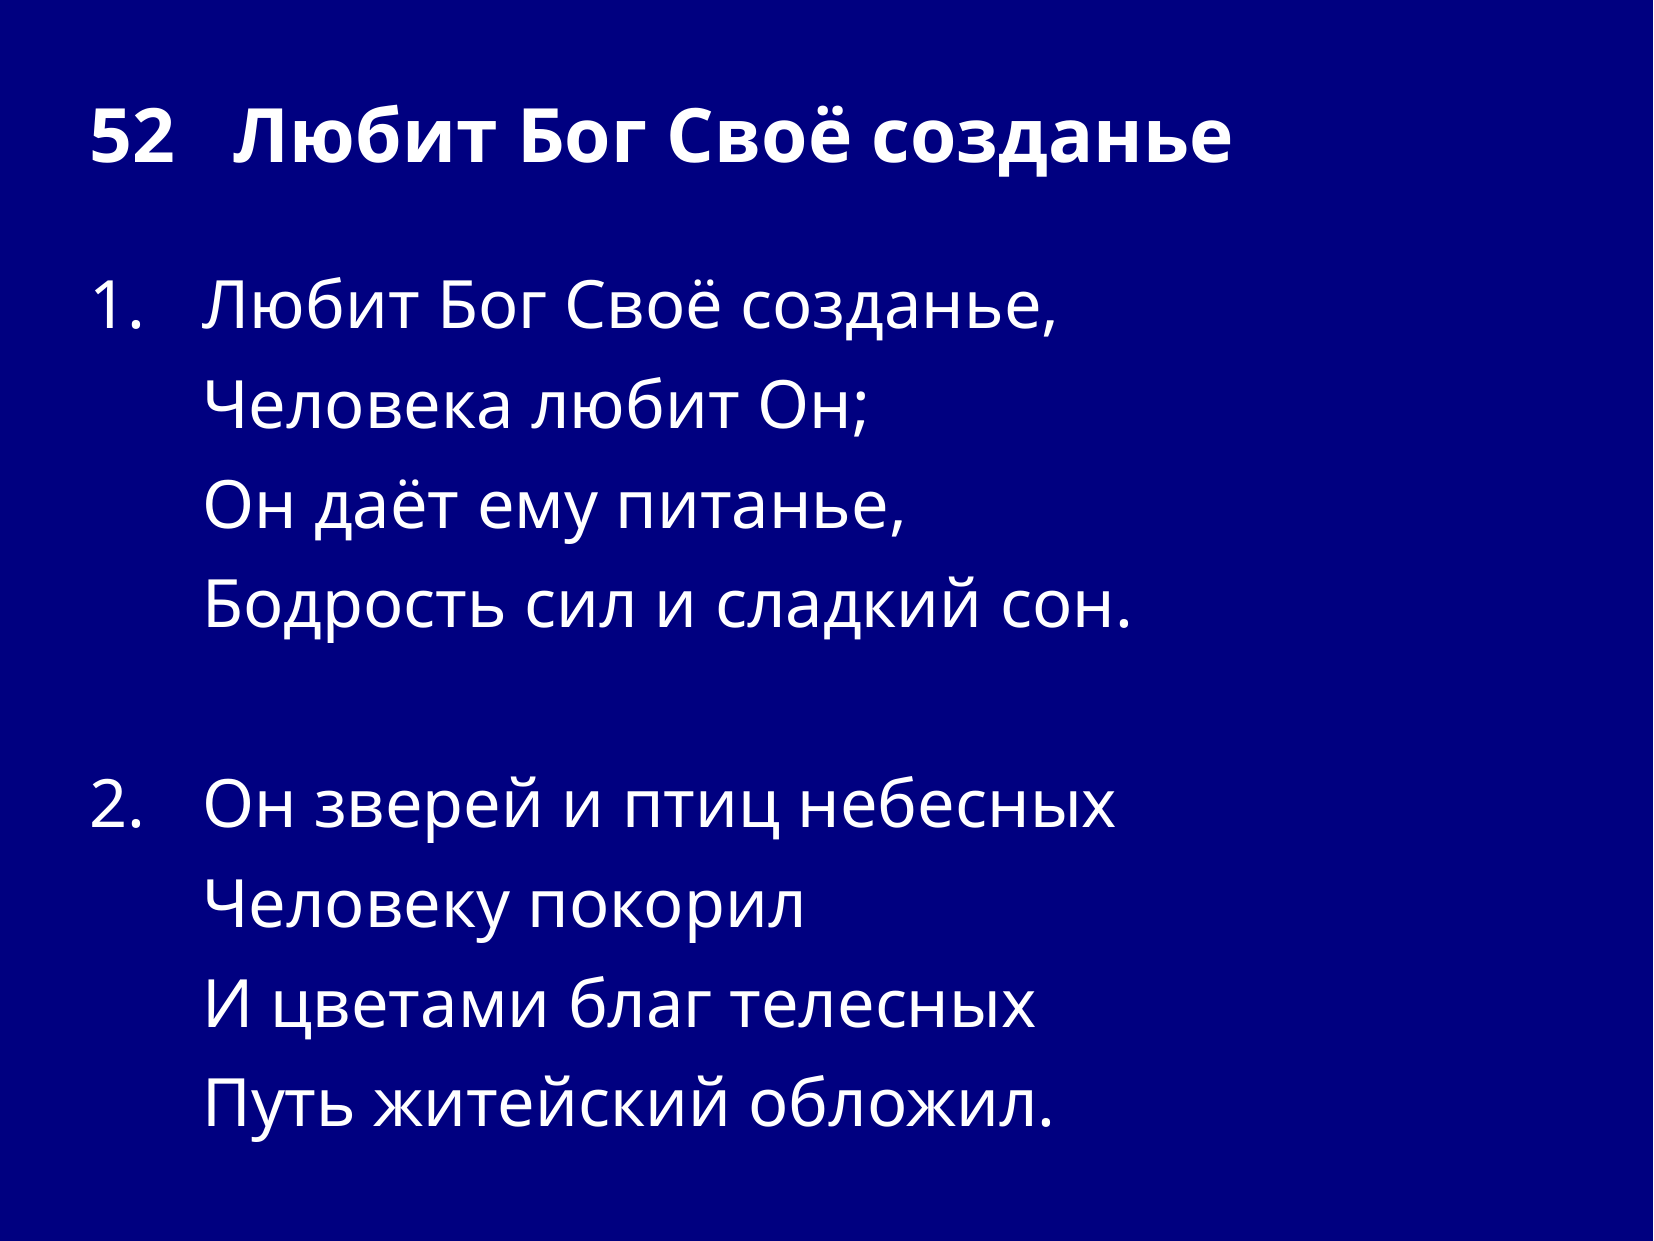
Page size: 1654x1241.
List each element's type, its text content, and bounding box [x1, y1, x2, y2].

text_box 1. Любит Бог Своё созданье, Человека любит Он; Он даёт ему питанье, Бодрость сил и сладкий сон. 2. Он зверей и птиц небесных Человеку покорил И цветами благ телесных Путь житейский обложил. [75, 188, 1576, 1163]
text_box 52 Любит Бог Своё созданье [75, 75, 1576, 188]
